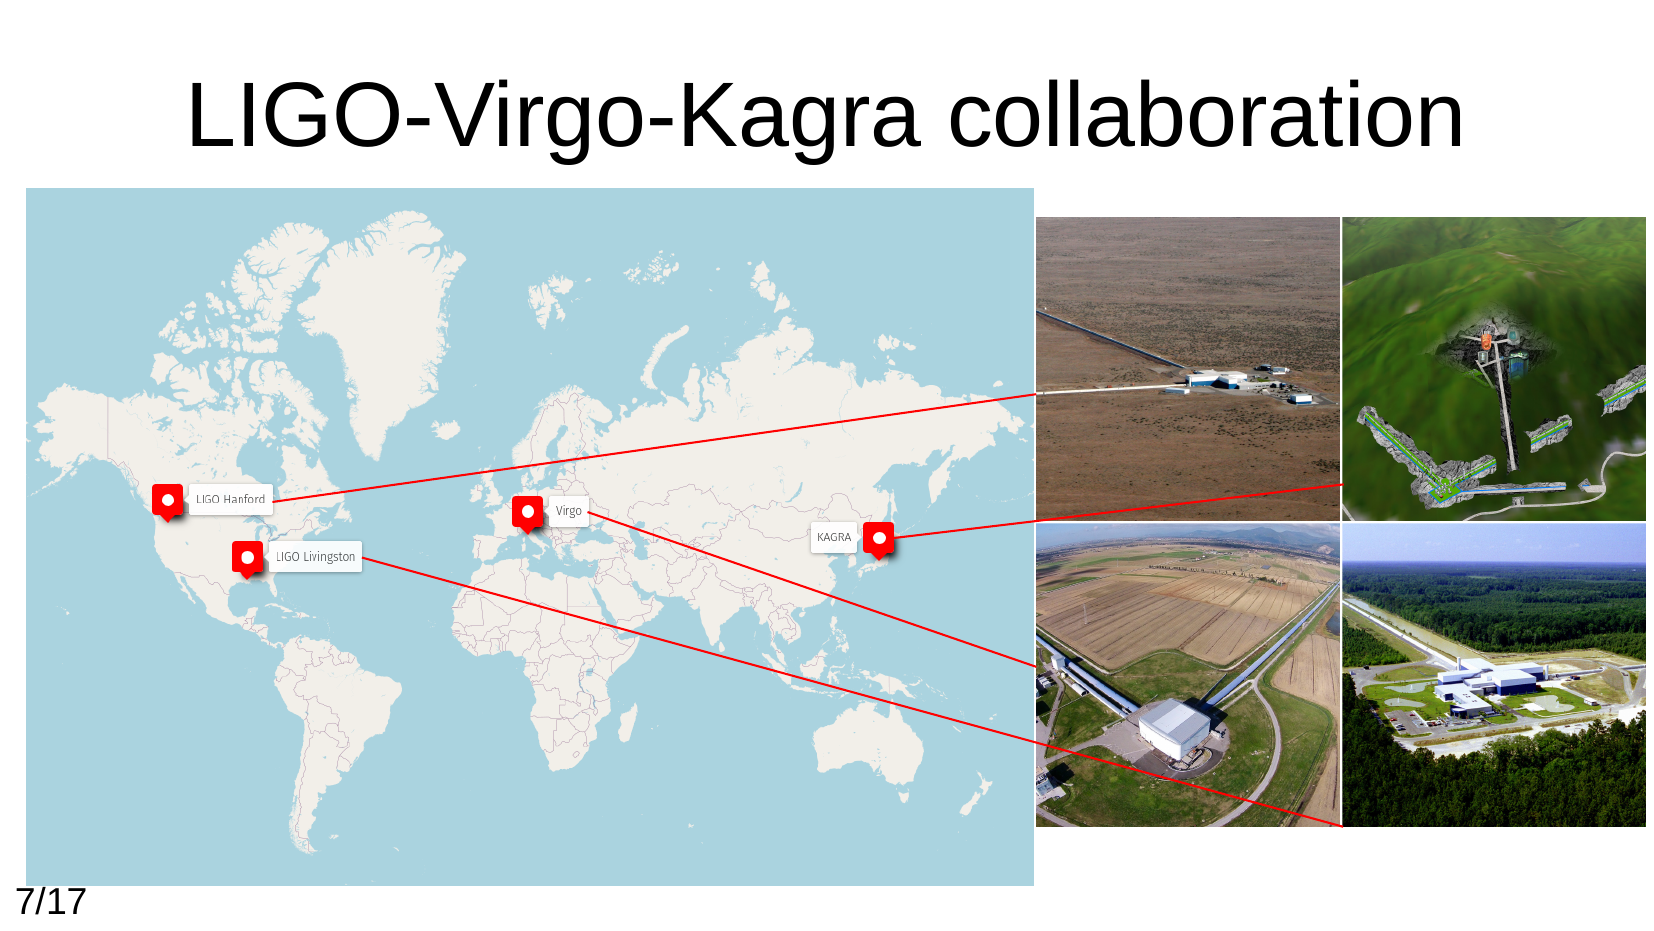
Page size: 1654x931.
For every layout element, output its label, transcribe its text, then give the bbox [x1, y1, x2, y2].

picture [1036, 744, 1336, 827]
picture [26, 188, 1034, 886]
text_box <numéro>/17 [0, 873, 296, 931]
title LIGO-Virgo-Kagra collaboration [82, 37, 1571, 193]
picture [1036, 217, 1646, 827]
